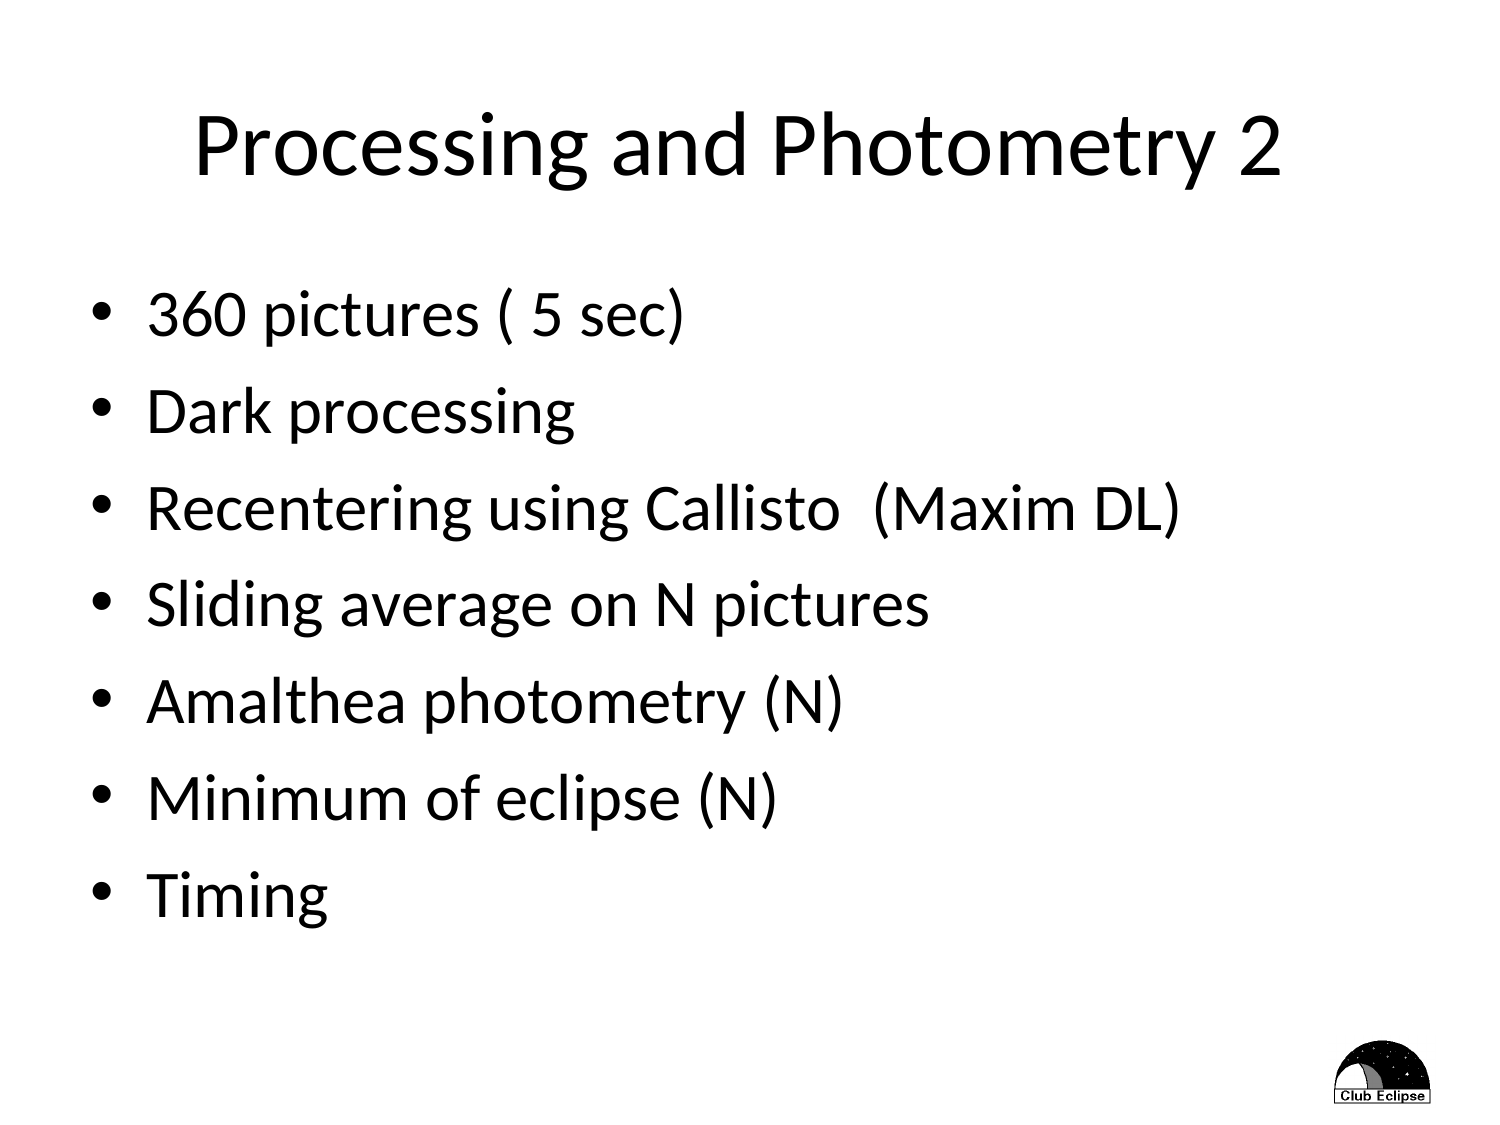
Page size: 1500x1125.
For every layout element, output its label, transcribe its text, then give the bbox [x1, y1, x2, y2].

title Processing and Photometry 2 [75, 45, 1426, 233]
list 360 pictures ( 5 sec) Dark processing Recentering using Callisto (Maxim DL) Sliding average on N pictures Amalthea photometry (N) Minimum of eclipse (N) Timing [75, 262, 1426, 1005]
picture [1328, 1035, 1436, 1108]
